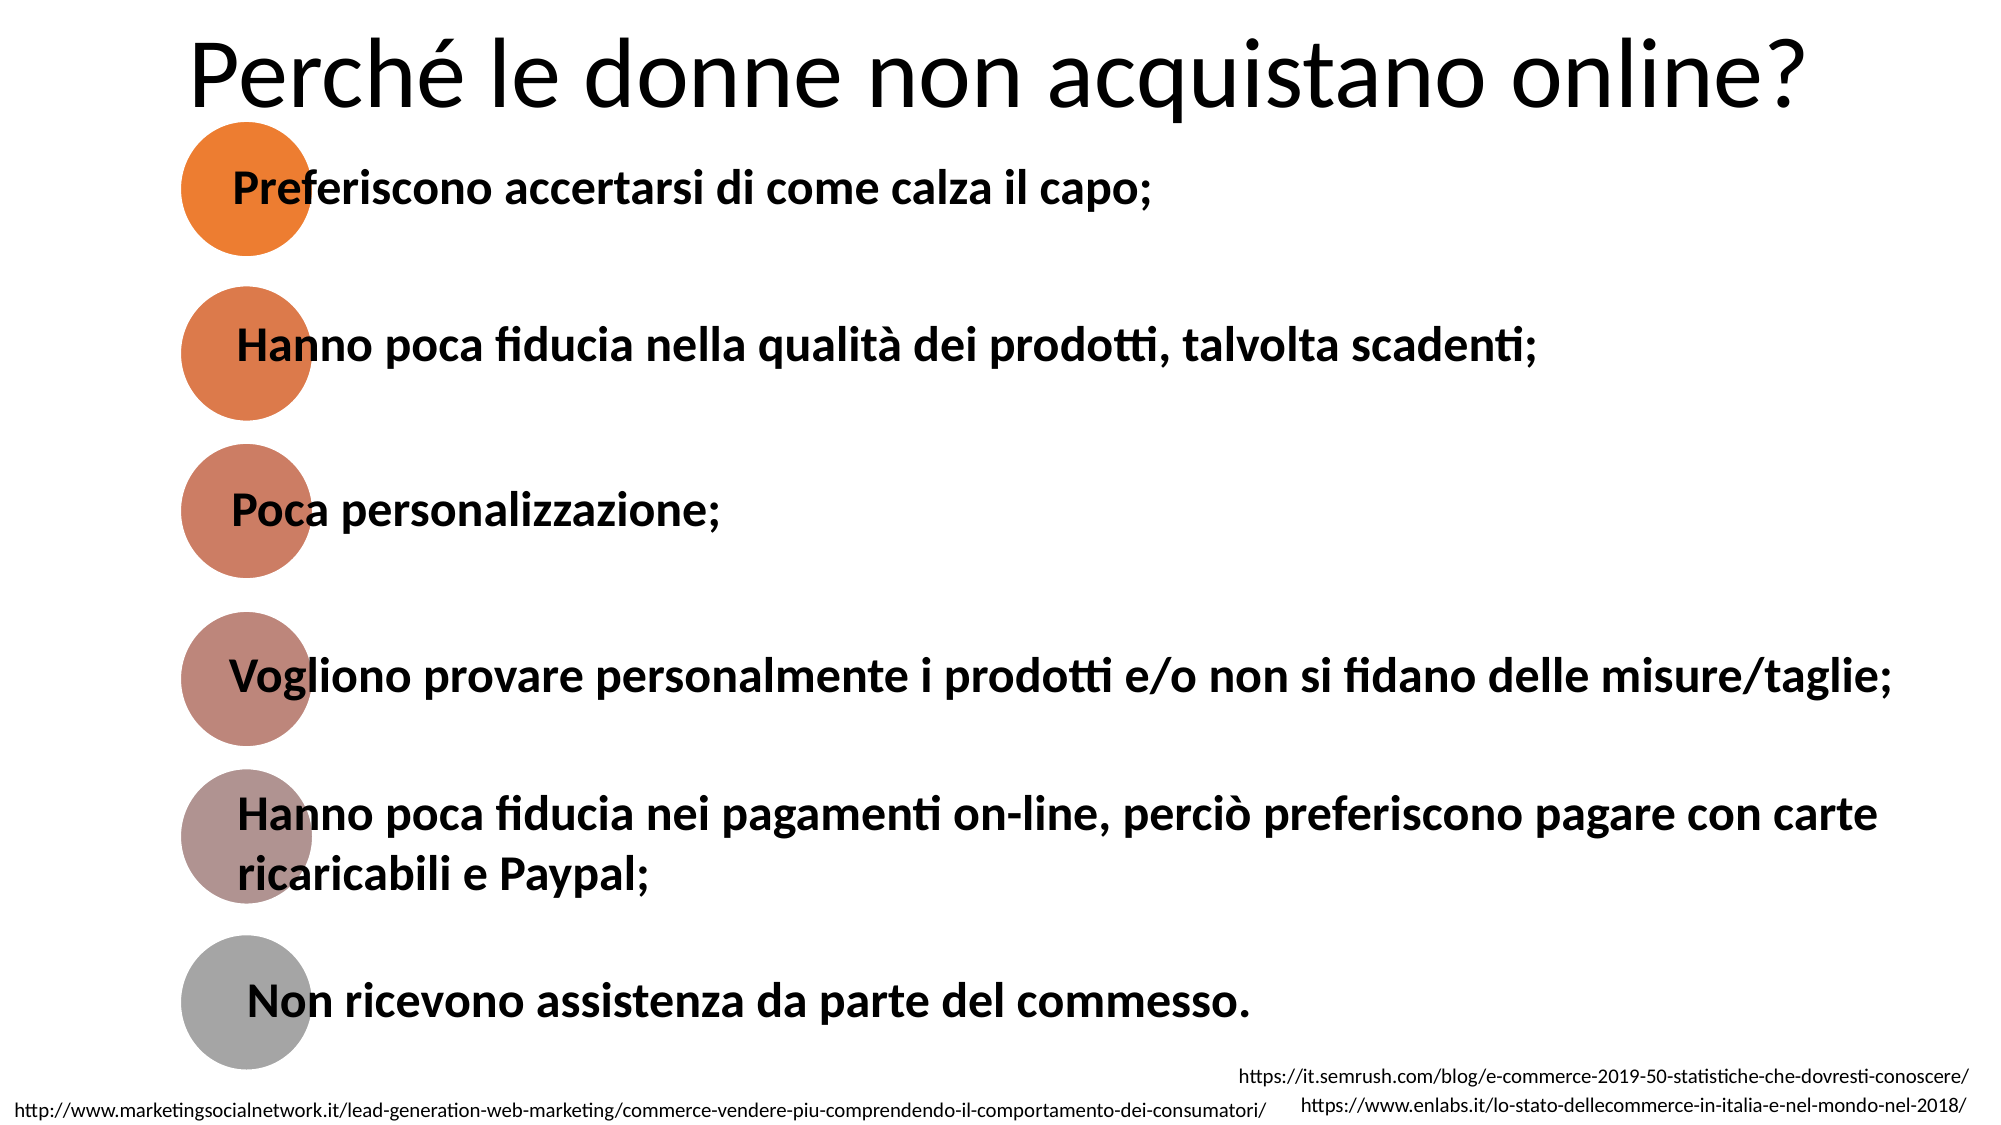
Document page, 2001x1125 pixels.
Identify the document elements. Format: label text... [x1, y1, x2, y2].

text_box [180, 934, 305, 1071]
text_box [180, 285, 309, 422]
text_box [180, 442, 305, 580]
text_box https://www.enlabs.it/lo-stato-dellecommerce-in-italia-e-nel-mondo-nel-2018/ [1286, 1084, 2000, 1125]
text_box [180, 135, 305, 258]
text_box Hanno poca fiducia nella qualità dei prodotti, talvolta scadenti; [221, 303, 1554, 379]
text_box Poca personalizzazione; [216, 468, 737, 544]
text_box [180, 773, 222, 900]
text_box Preferiscono accertarsi di come calza il capo; [217, 146, 1168, 222]
text_box Non ricevono assistenza da parte del commesso. [232, 960, 1268, 1036]
text_box Perché le donne non acquistano online? [0, 0, 2000, 135]
text_box Vogliono provare personalmente i prodotti e/o non si fidano delle misure/taglie; [214, 635, 2000, 711]
text_box Hanno poca fiducia nei pagamenti on-line, perciò preferiscono pagare con carte ricaricabili e Paypal; [222, 772, 2000, 908]
text_box http://www.marketingsocialnetwork.it/lead-generation-web-marketing/commerce-vendere-piu-comprendendo-il-comportamento-dei-consumatori/ [0, 1088, 1726, 1125]
text_box [180, 610, 306, 748]
text_box https://it.semrush.com/blog/e-commerce-2019-50-statistiche-che-dovresti-conoscere/ [1223, 1055, 2000, 1088]
text_box [224, 768, 269, 772]
